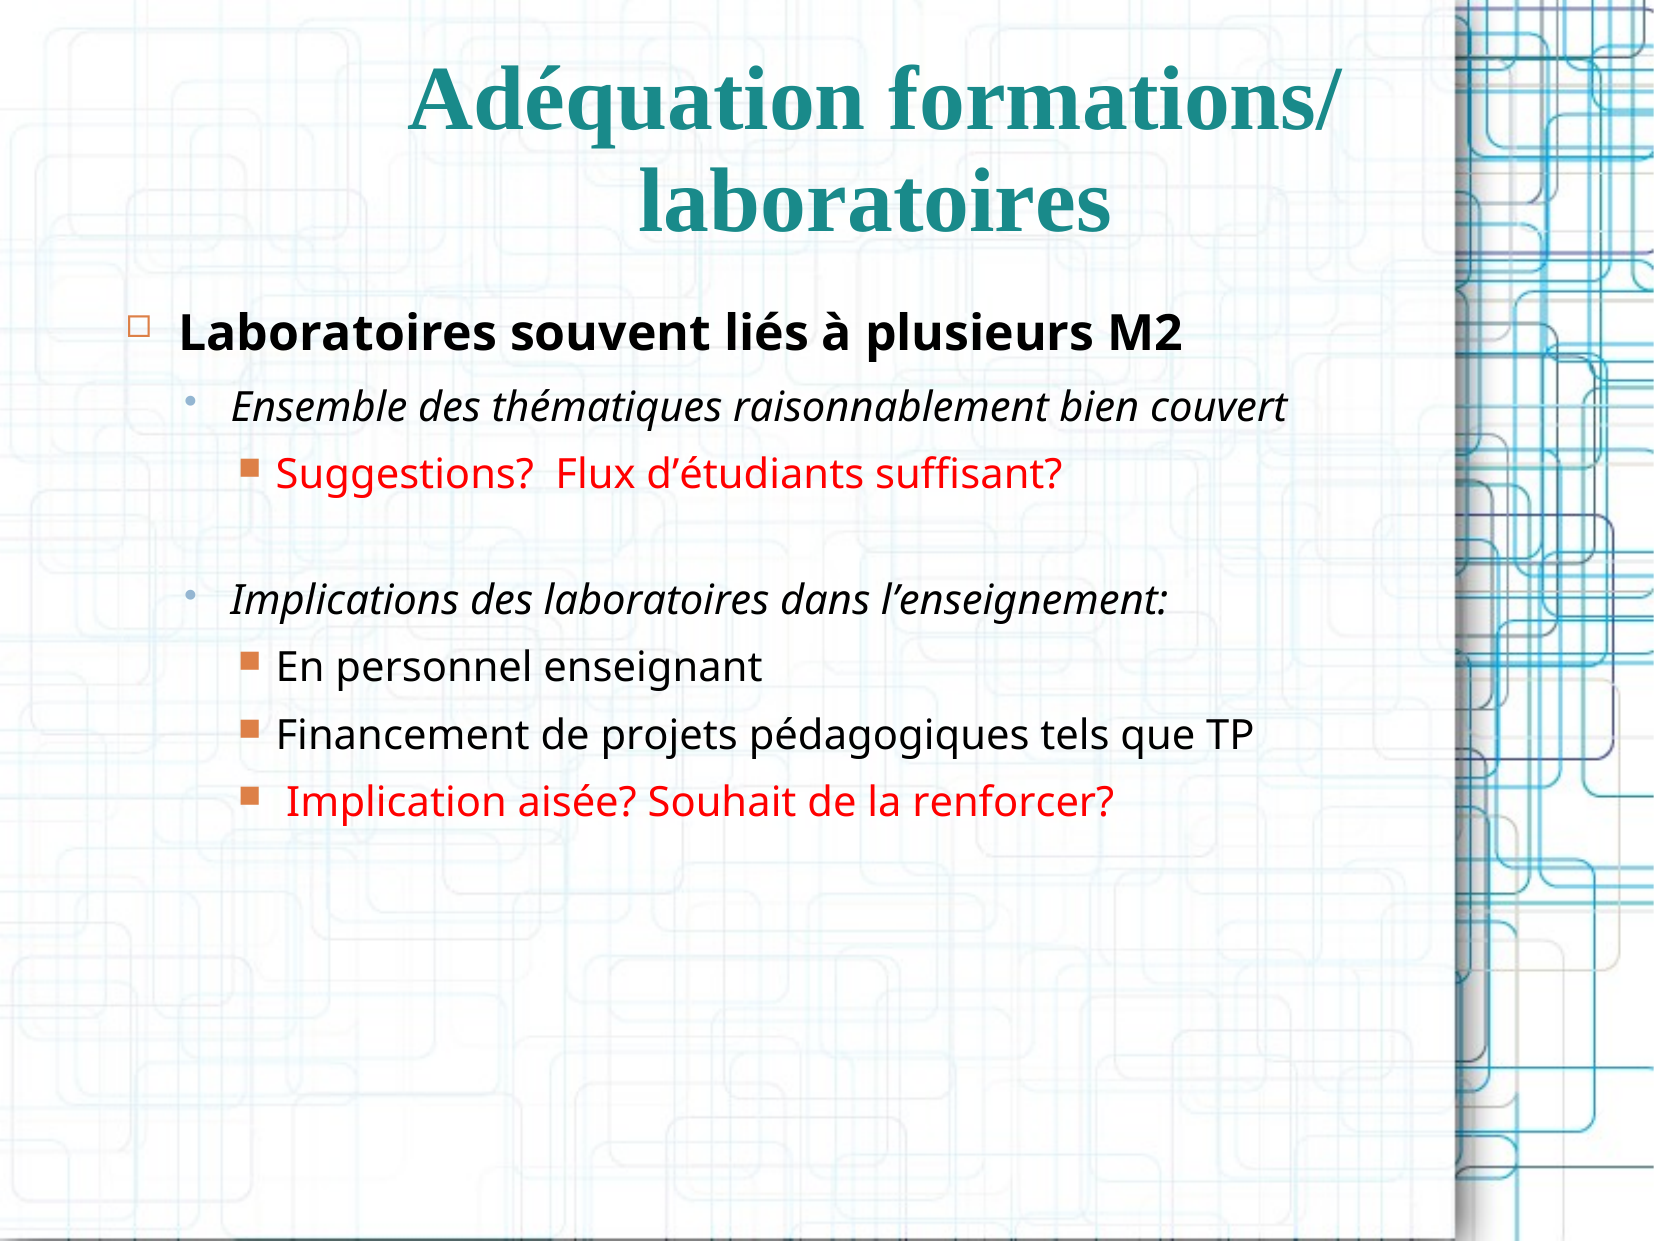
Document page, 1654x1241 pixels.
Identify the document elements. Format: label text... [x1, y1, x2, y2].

picture [0, 0, 1654, 1241]
list Laboratoires souvent liés à plusieurs M2 Ensemble des thématiques raisonnablement bien couvert Suggestions? Flux d’étudiants suffisant? Implications des laboratoires dans l’enseignement: En personnel enseignant Financement de projets pédagogiques tels que TP Implication aisée? Souhait de la renforcer? [110, 289, 1586, 1103]
title Adéquation formations/ laboratoires [149, 48, 1602, 252]
